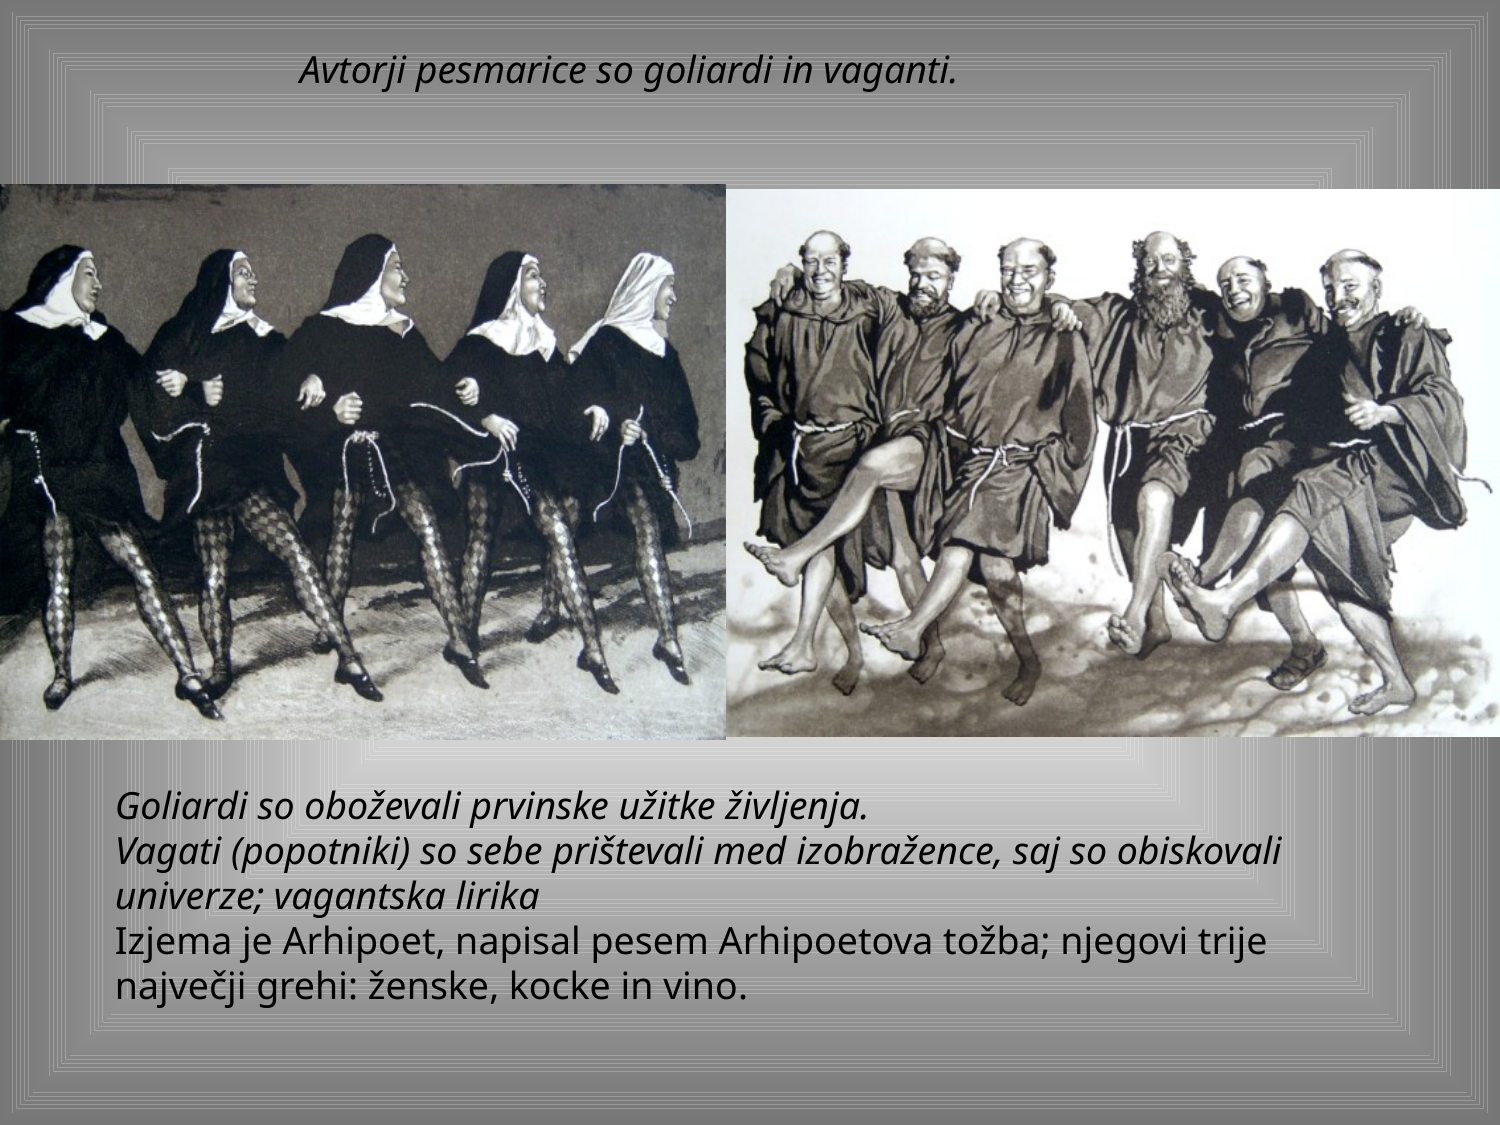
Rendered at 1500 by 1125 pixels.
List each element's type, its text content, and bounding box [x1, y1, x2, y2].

text_box Avtorji pesmarice so goliardi in vaganti. [285, 43, 985, 145]
text_box Goliardi so oboževali prvinske užitke življenja. Vagati (popotniki) so sebe prištevali med izobražence, saj so obiskovali univerze; vagantska lirika Izjema je Arhipoet, napisal pesem Arhipoetova tožba; njegovi trije največji grehi: ženske, kocke in vino. [100, 774, 1417, 1060]
picture [0, 184, 1500, 740]
